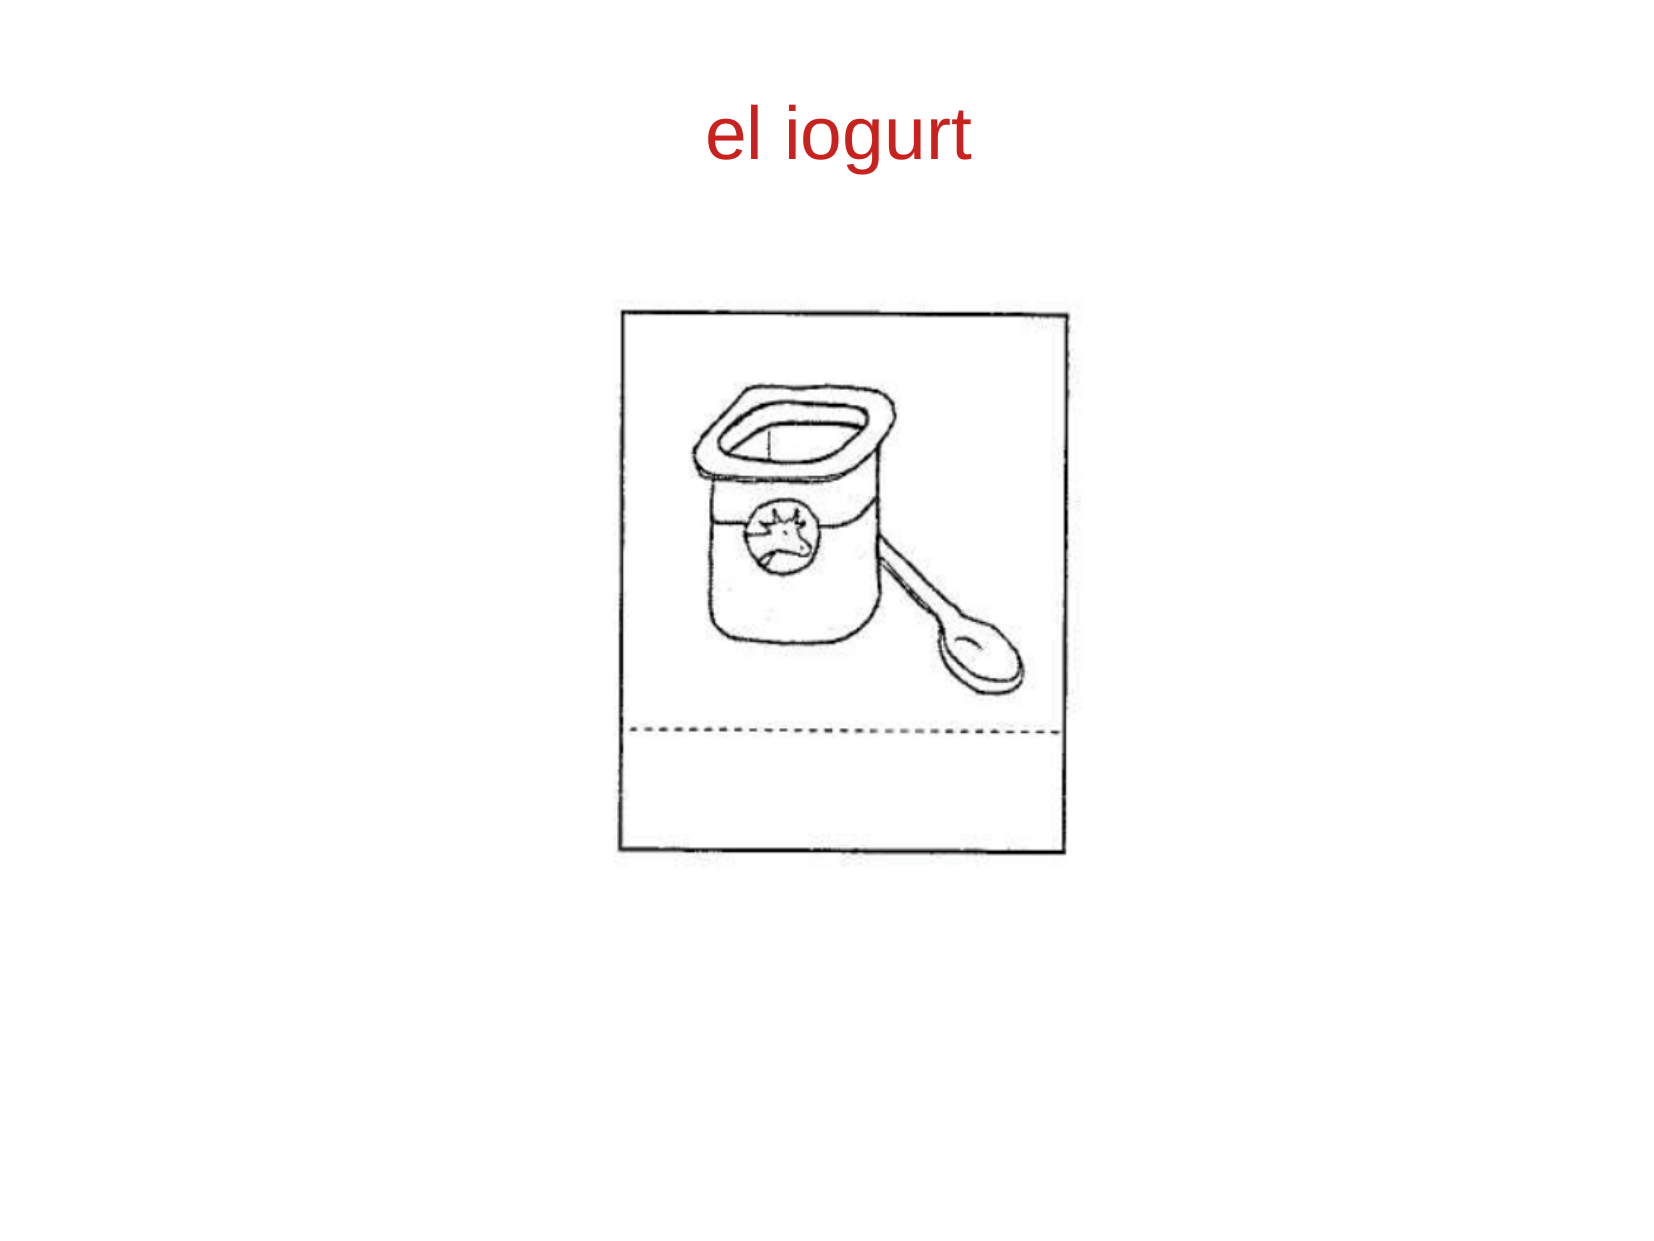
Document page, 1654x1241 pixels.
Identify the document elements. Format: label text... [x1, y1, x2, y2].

picture [581, 291, 1094, 873]
text_box el iogurt [389, 58, 1288, 201]
